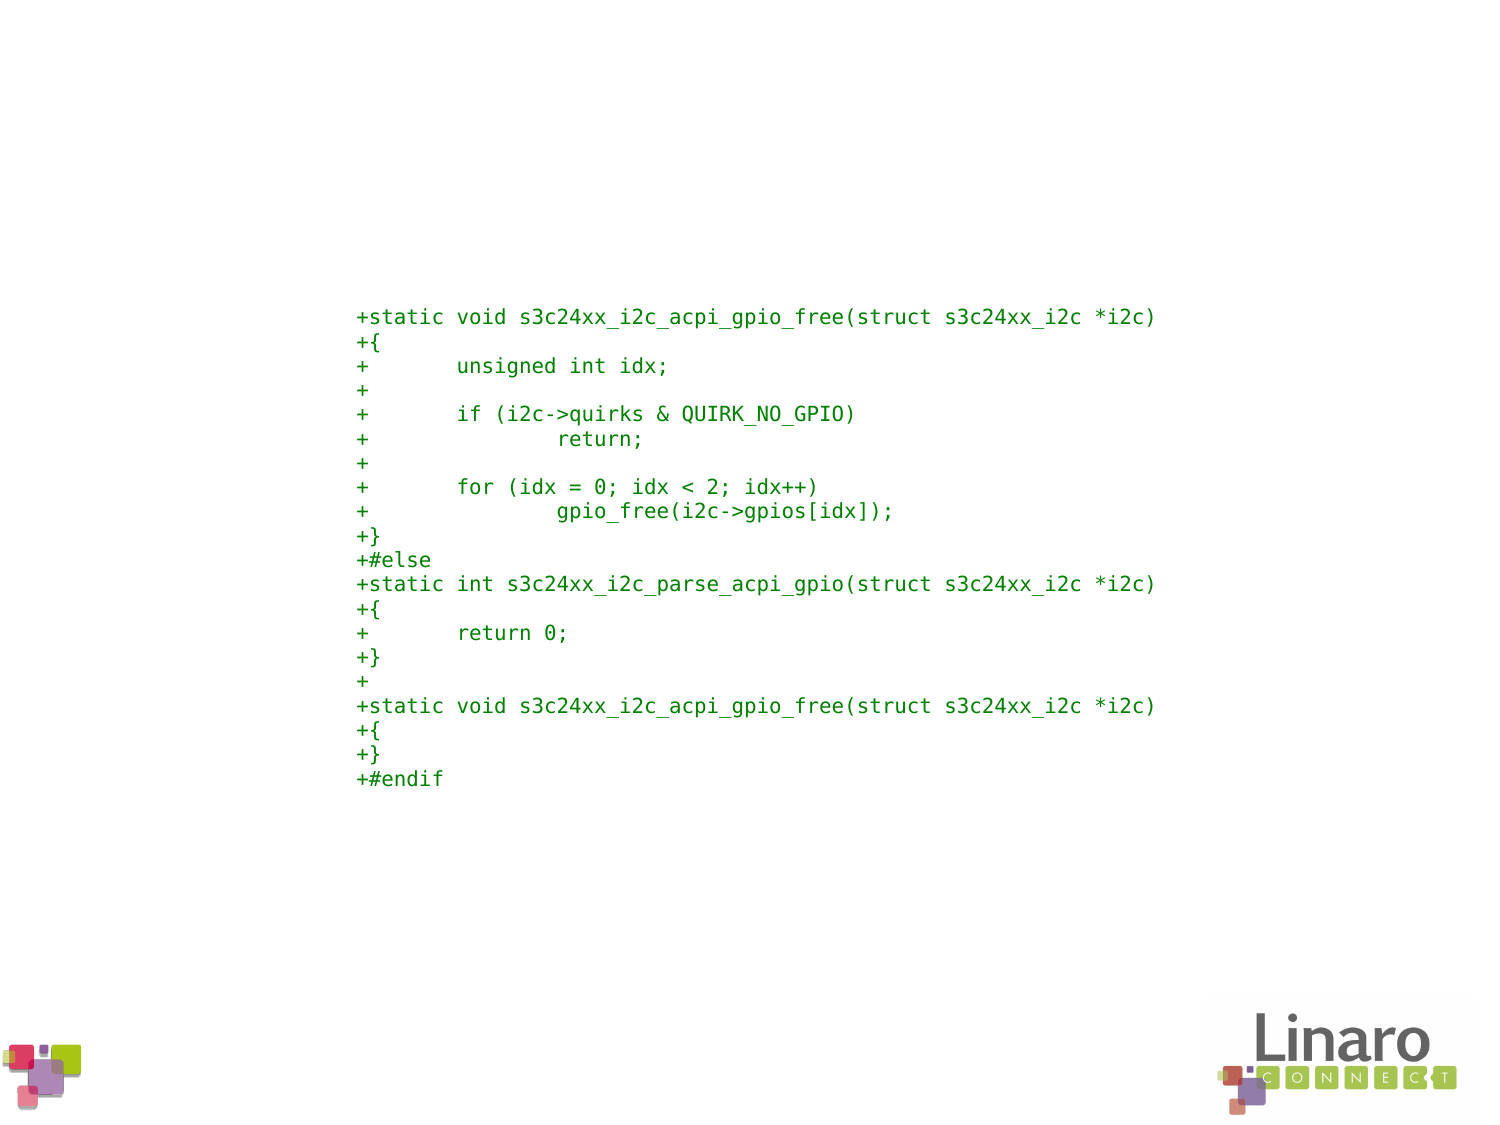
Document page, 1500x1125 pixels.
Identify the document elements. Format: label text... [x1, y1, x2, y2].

picture [0, 1041, 84, 1125]
picture [1205, 995, 1475, 1125]
text_box +static void s3c24xx_i2c_acpi_gpio_free(struct s3c24xx_i2c *i2c) +{ + unsigned int idx; + + if (i2c->quirks & QUIRK_NO_GPIO) + return; + + for (idx = 0; idx < 2; idx++) + gpio_free(i2c->gpios[idx]); +} +#else +static int s3c24xx_i2c_parse_acpi_gpio(struct s3c24xx_i2c *i2c) +{ + return 0; +} + +static void s3c24xx_i2c_acpi_gpio_free(struct s3c24xx_i2c *i2c) +{ +} +#endif [341, 298, 1172, 799]
